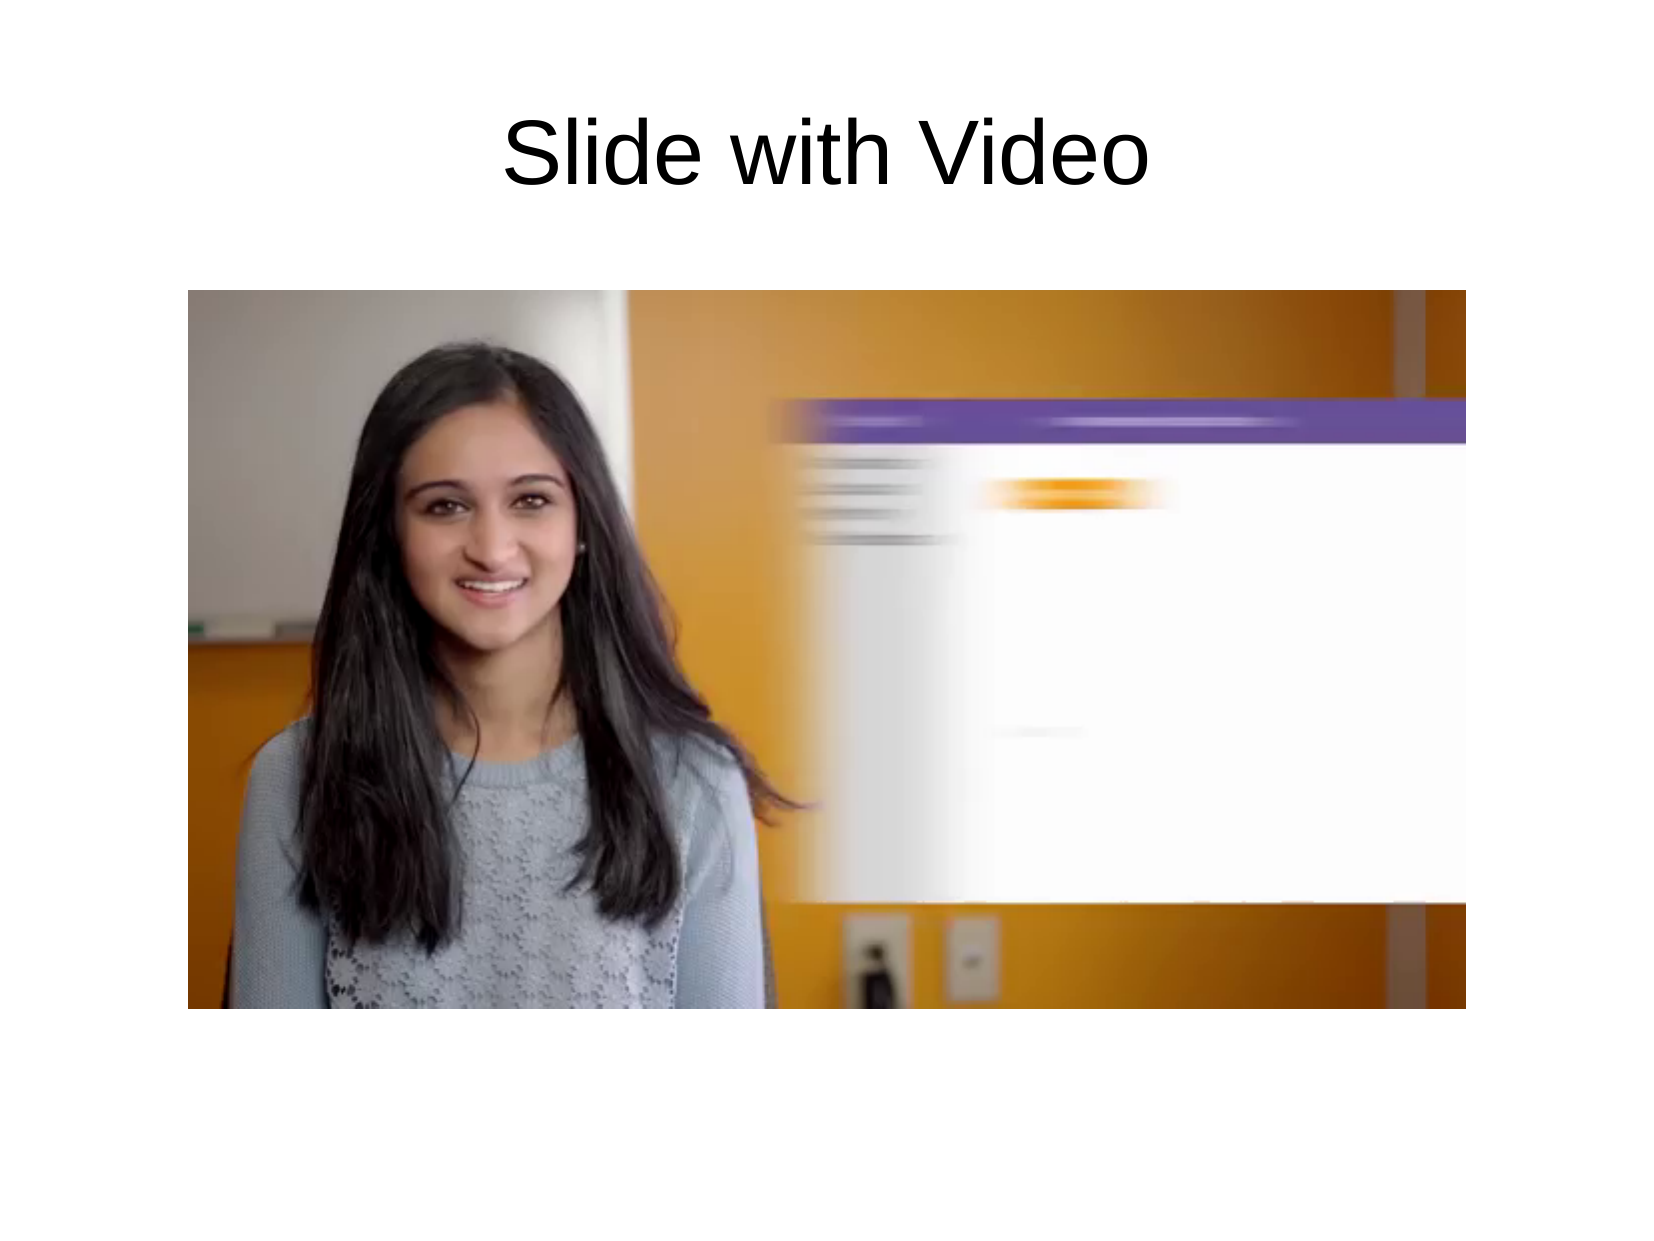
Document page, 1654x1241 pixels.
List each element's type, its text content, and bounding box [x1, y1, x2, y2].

text_box [187, 290, 1466, 1010]
title Slide with Video [82, 49, 1571, 257]
